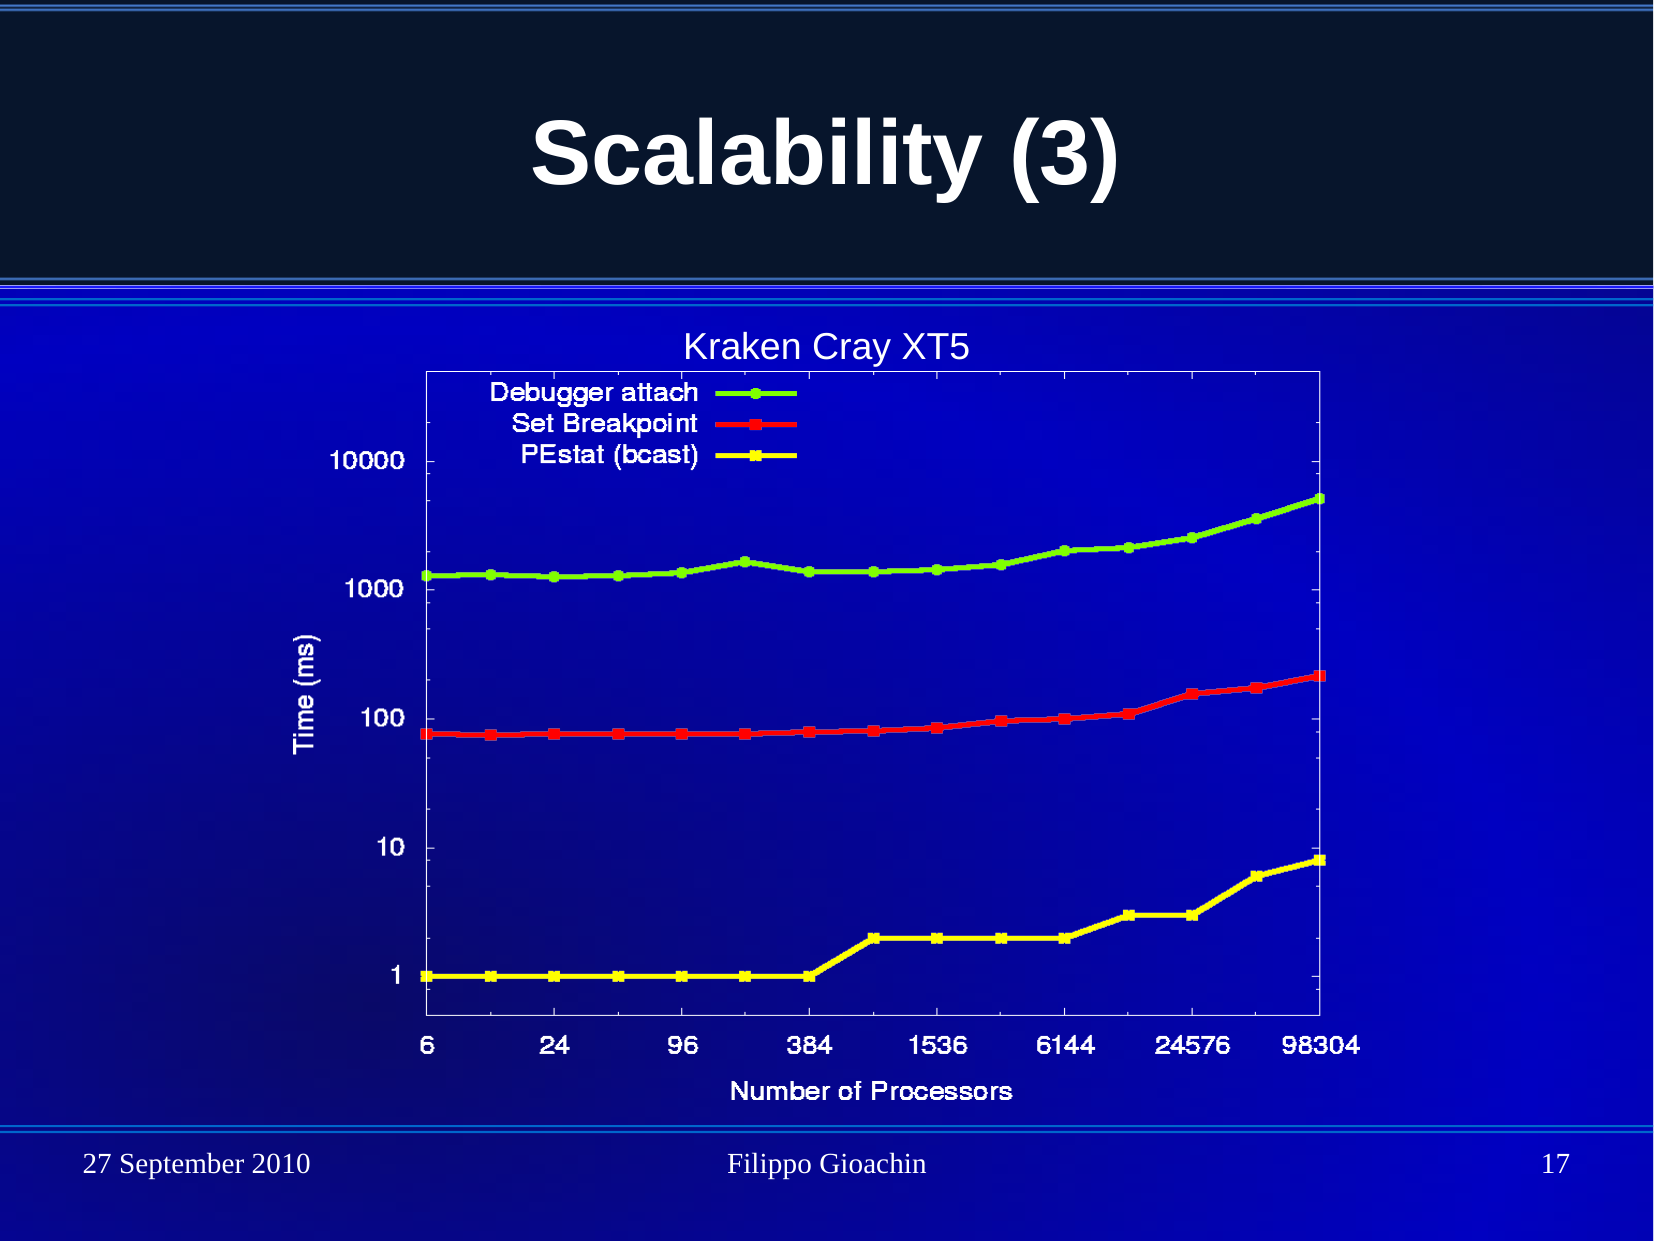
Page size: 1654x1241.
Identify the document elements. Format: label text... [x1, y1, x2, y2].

text_box Kraken Cray XT5 [668, 317, 985, 375]
picture [0, 307, 1654, 1125]
picture [0, 0, 1654, 285]
picture [0, 1134, 1654, 1241]
picture [0, 289, 1654, 298]
title Scalability (3) [82, 49, 1571, 257]
